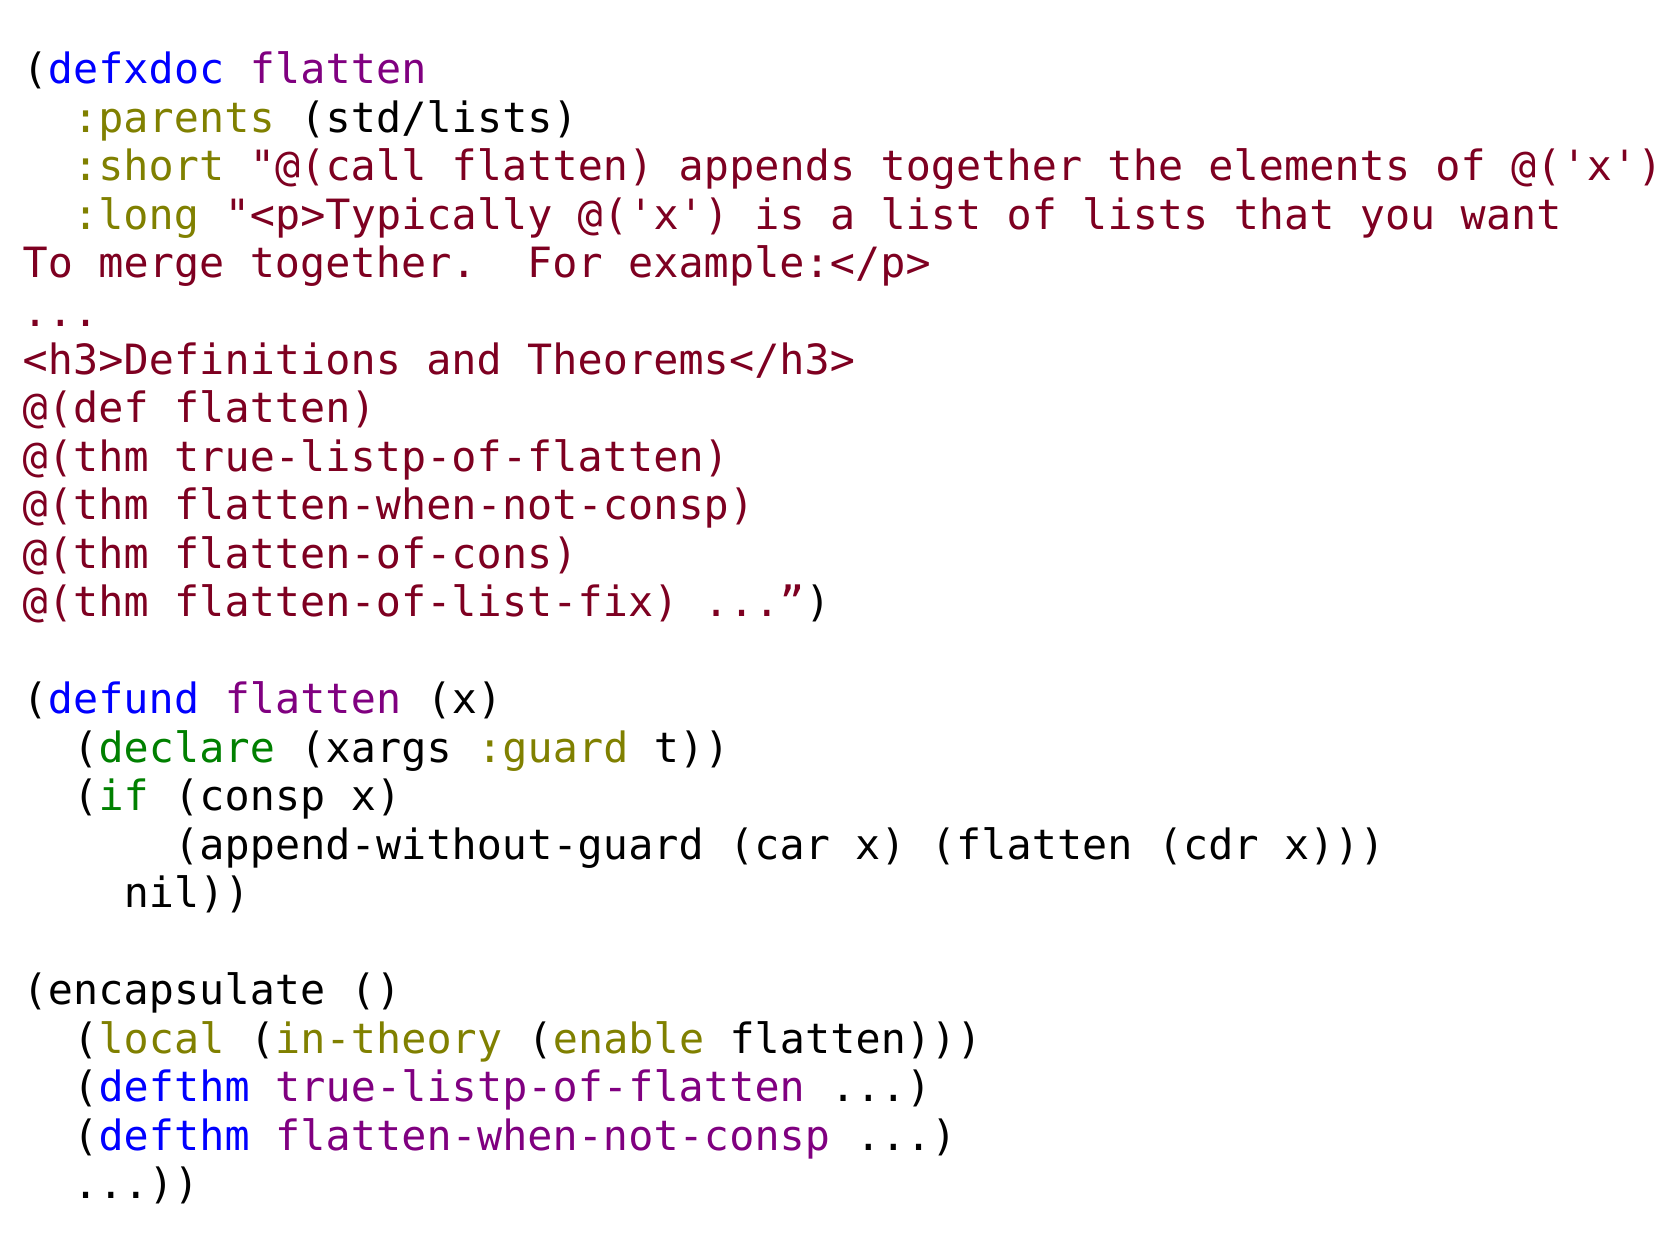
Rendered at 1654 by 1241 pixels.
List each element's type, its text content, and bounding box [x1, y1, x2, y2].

text_box (defxdoc flatten :parents (std/lists) :short "@(call flatten) appends together the elements of @('x').” :long "<p>Typically @('x') is a list of lists that you want To merge together. For example:</p> ... <h3>Definitions and Theorems</h3> @(def flatten) @(thm true-listp-of-flatten) @(thm flatten-when-not-consp) @(thm flatten-of-cons) @(thm flatten-of-list-fix) ...”) (defund flatten (x) (declare (xargs :guard t)) (if (consp x) (append-without-guard (car x) (flatten (cdr x))) nil)) (encapsulate () (local (in-theory (enable flatten))) (defthm true-listp-of-flatten ...) (defthm flatten-when-not-consp ...) ...)) [7, 37, 1579, 1229]
